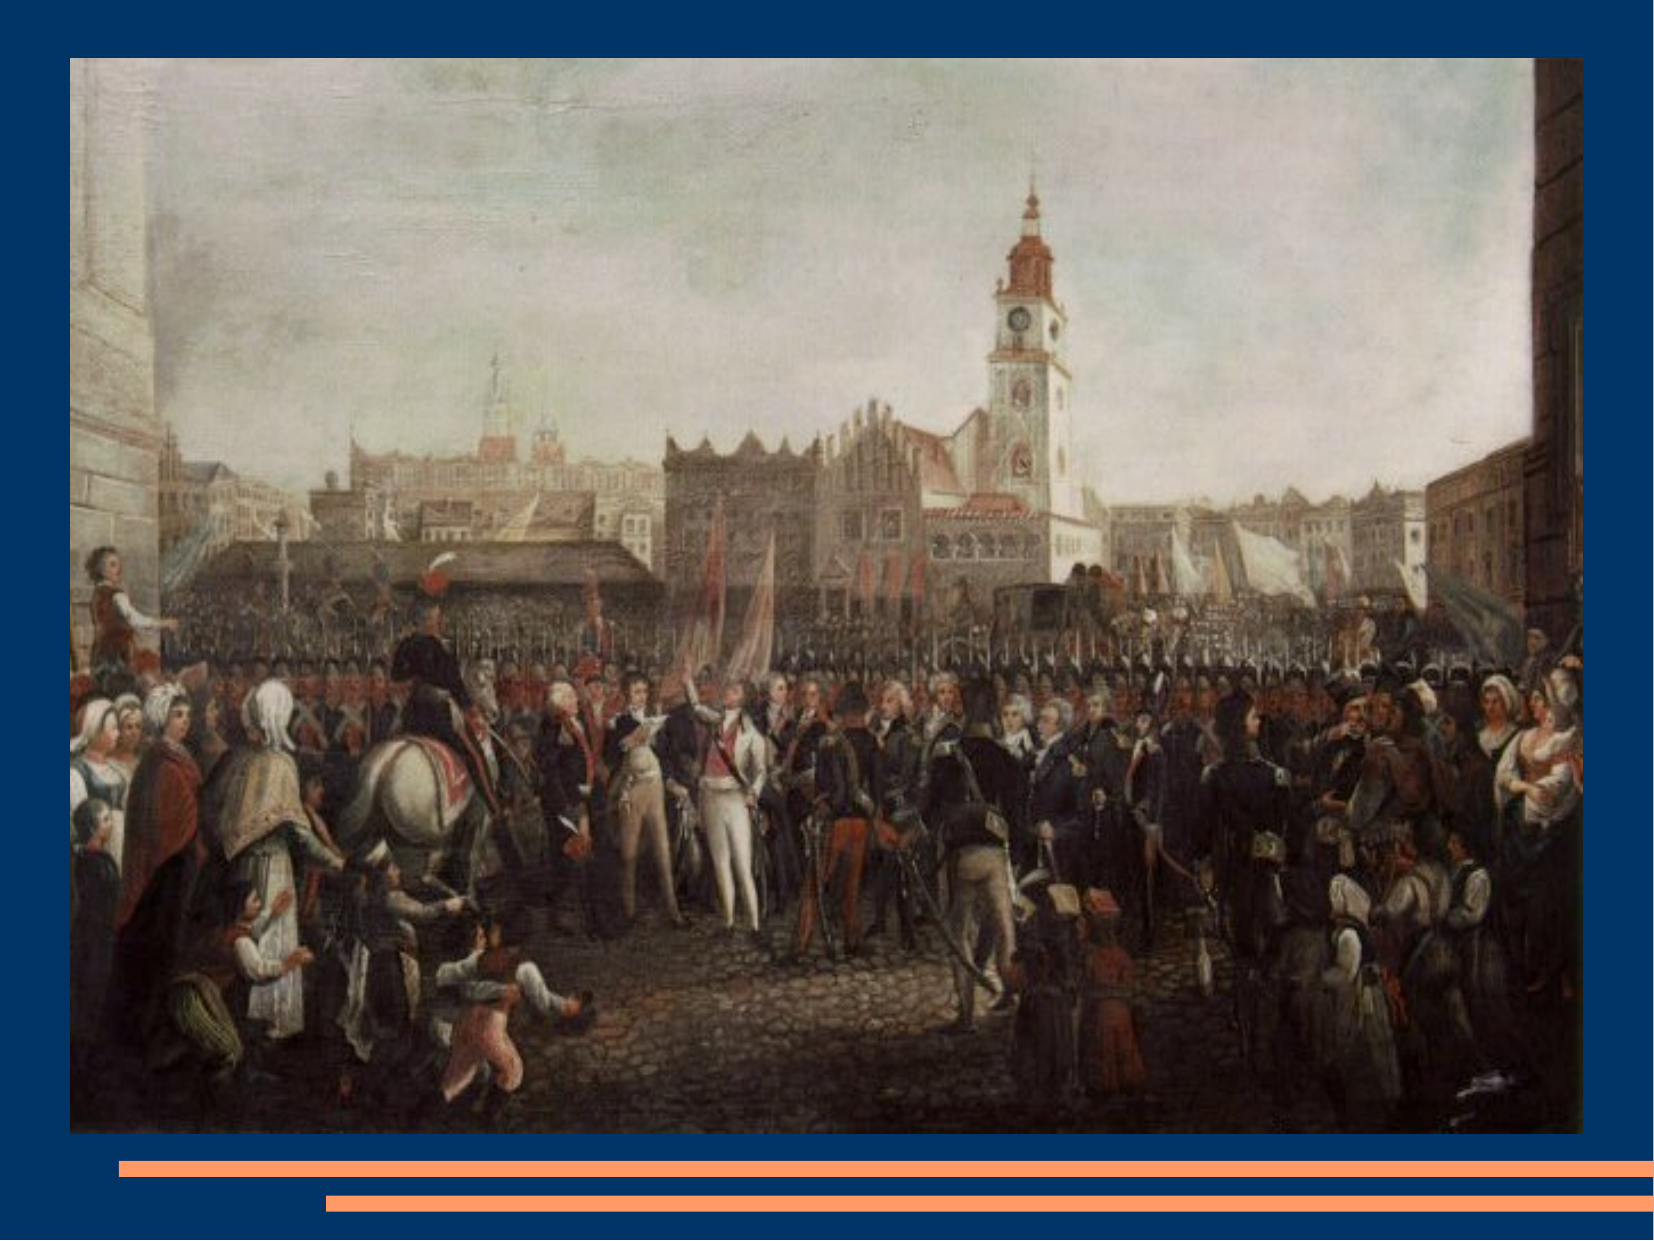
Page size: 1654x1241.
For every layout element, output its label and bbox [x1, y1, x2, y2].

picture [70, 58, 1583, 1134]
